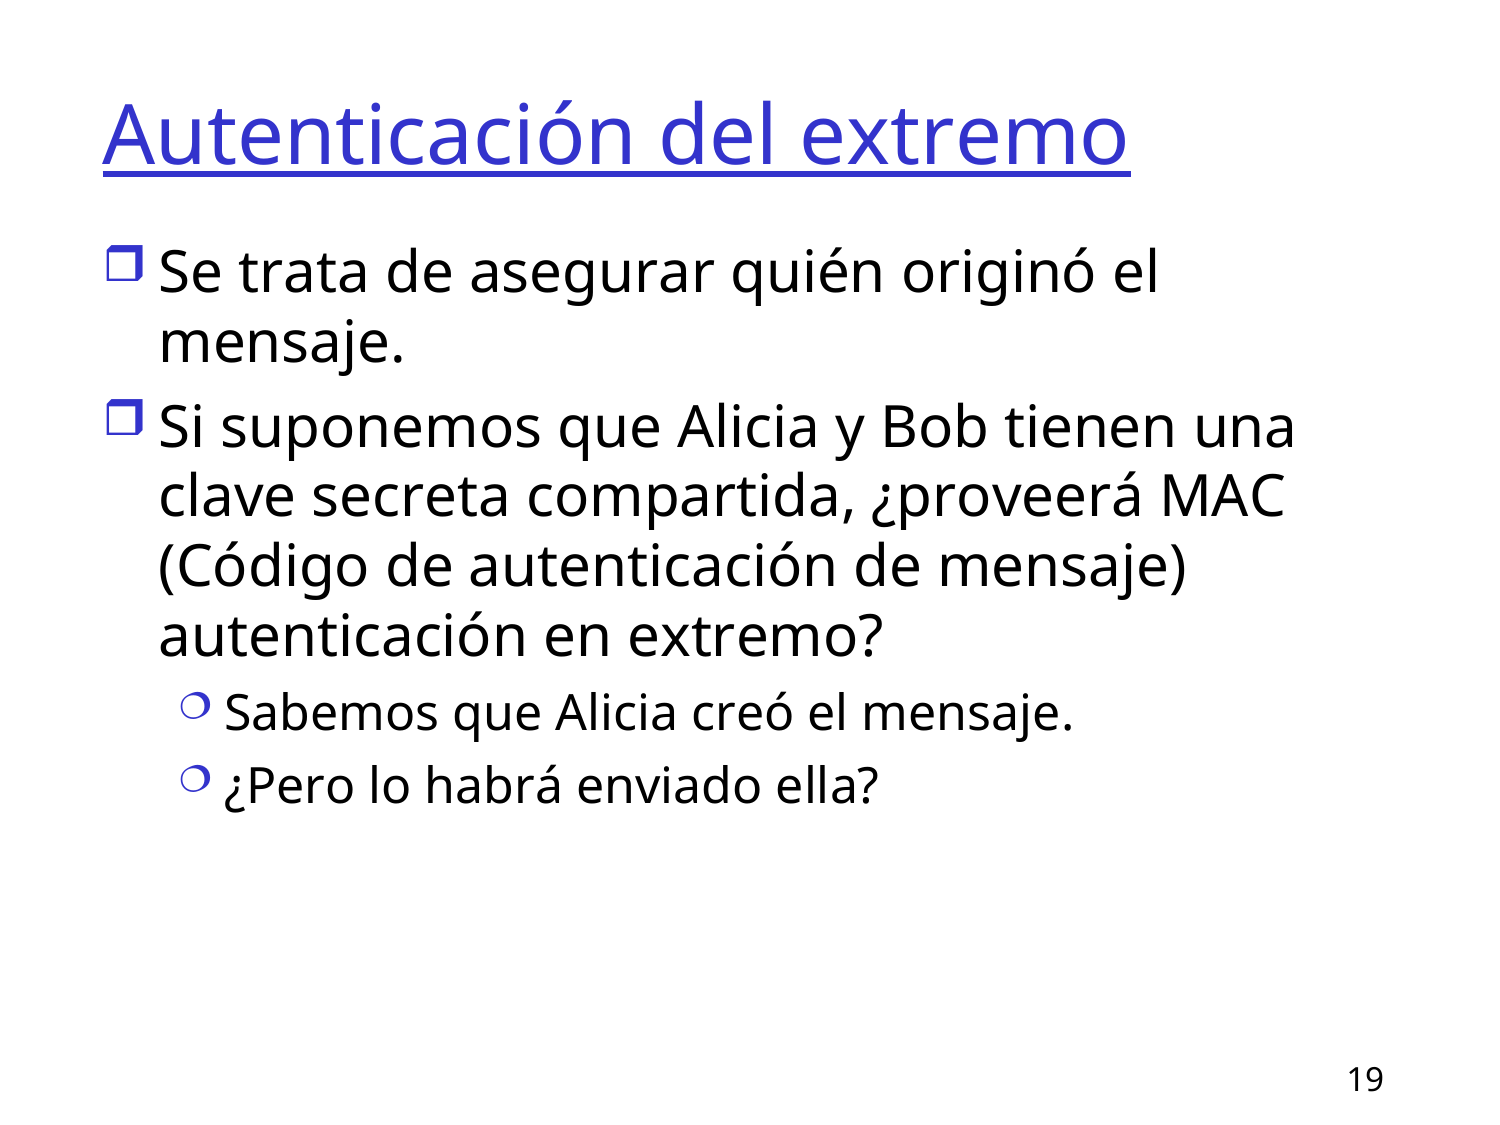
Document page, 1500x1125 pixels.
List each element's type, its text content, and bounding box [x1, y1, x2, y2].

title Autenticación del extremo [87, 37, 1363, 226]
list Se trata de asegurar quién originó el mensaje. Si suponemos que Alicia y Bob tienen una clave secreta compartida, ¿proveerá MAC (Código de autenticación de mensaje) autenticación en extremo? Sabemos que Alicia creó el mensaje. ¿Pero lo habrá enviado ella? [87, 227, 1434, 990]
